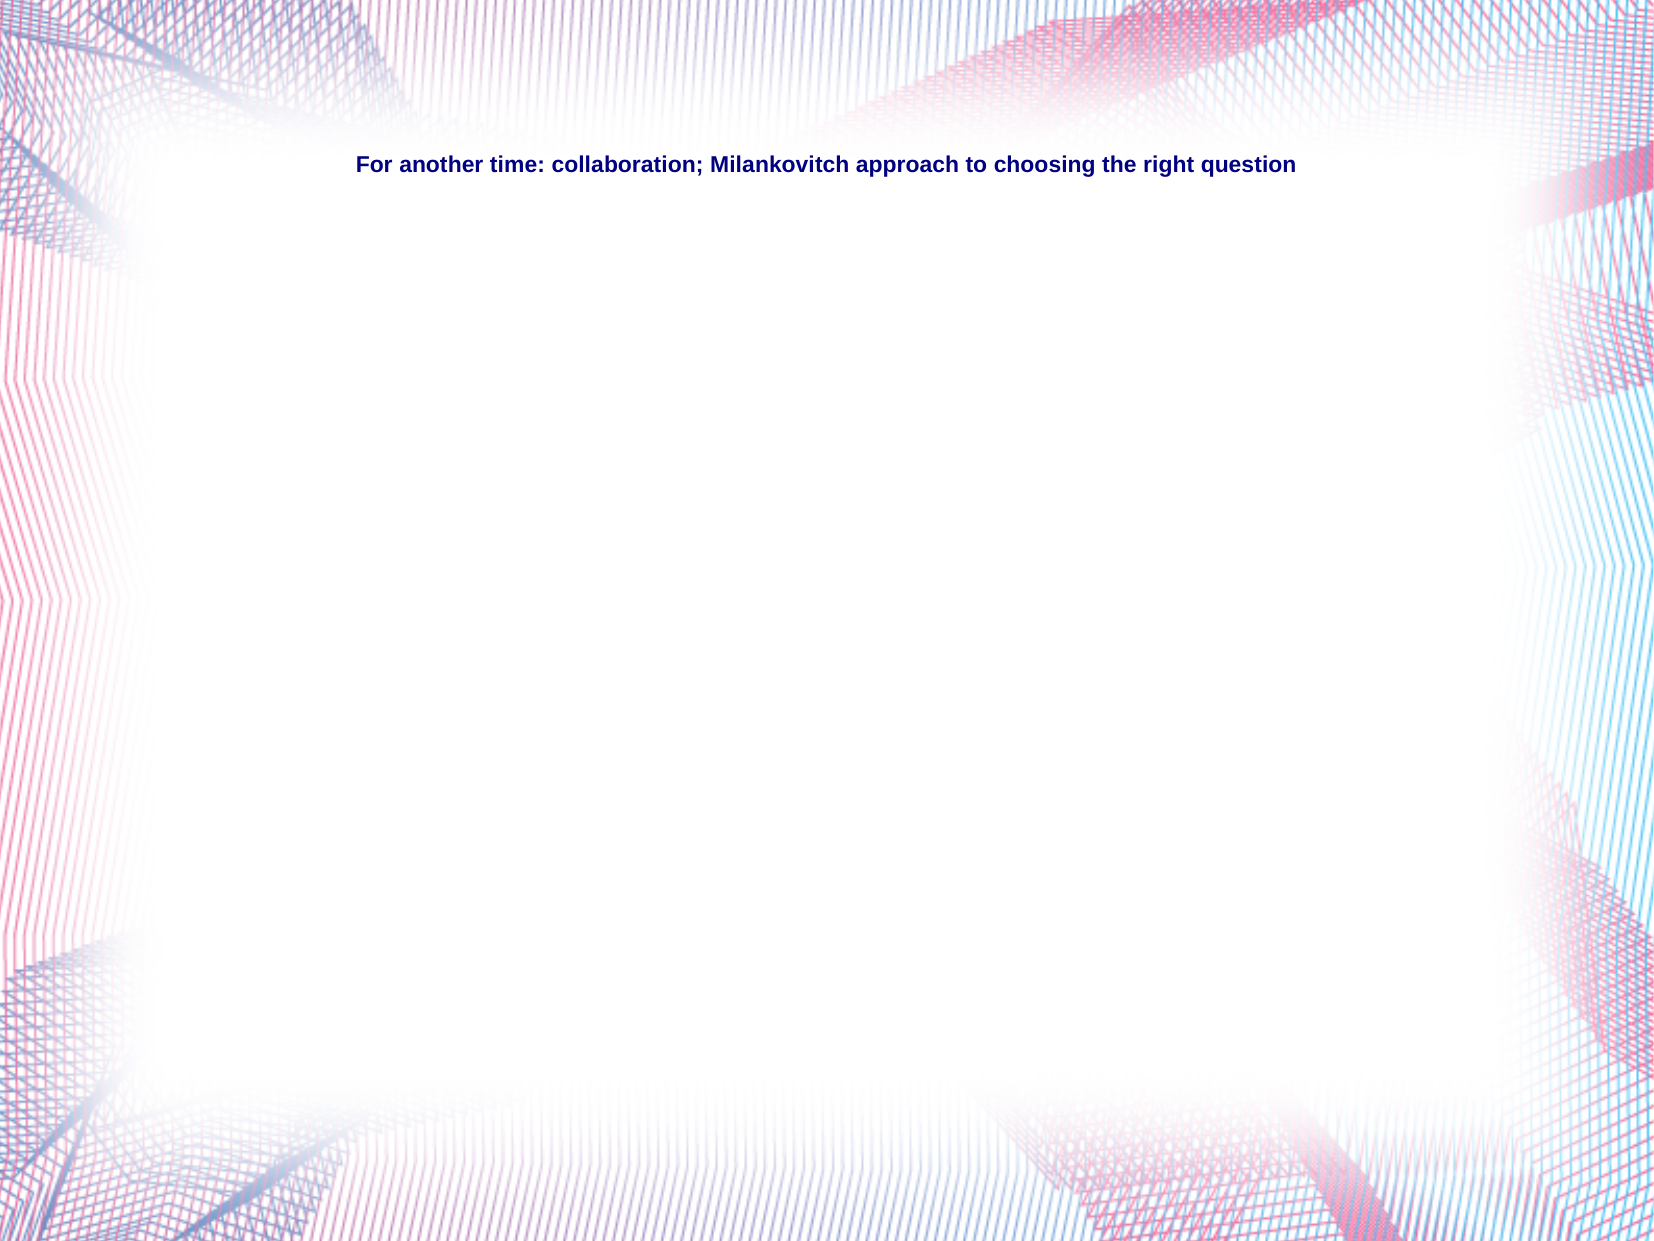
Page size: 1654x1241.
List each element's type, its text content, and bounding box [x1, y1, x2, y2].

title For another time: collaboration; Milankovitch approach to choosing the right question [82, 61, 1571, 269]
picture [0, 0, 1654, 1241]
